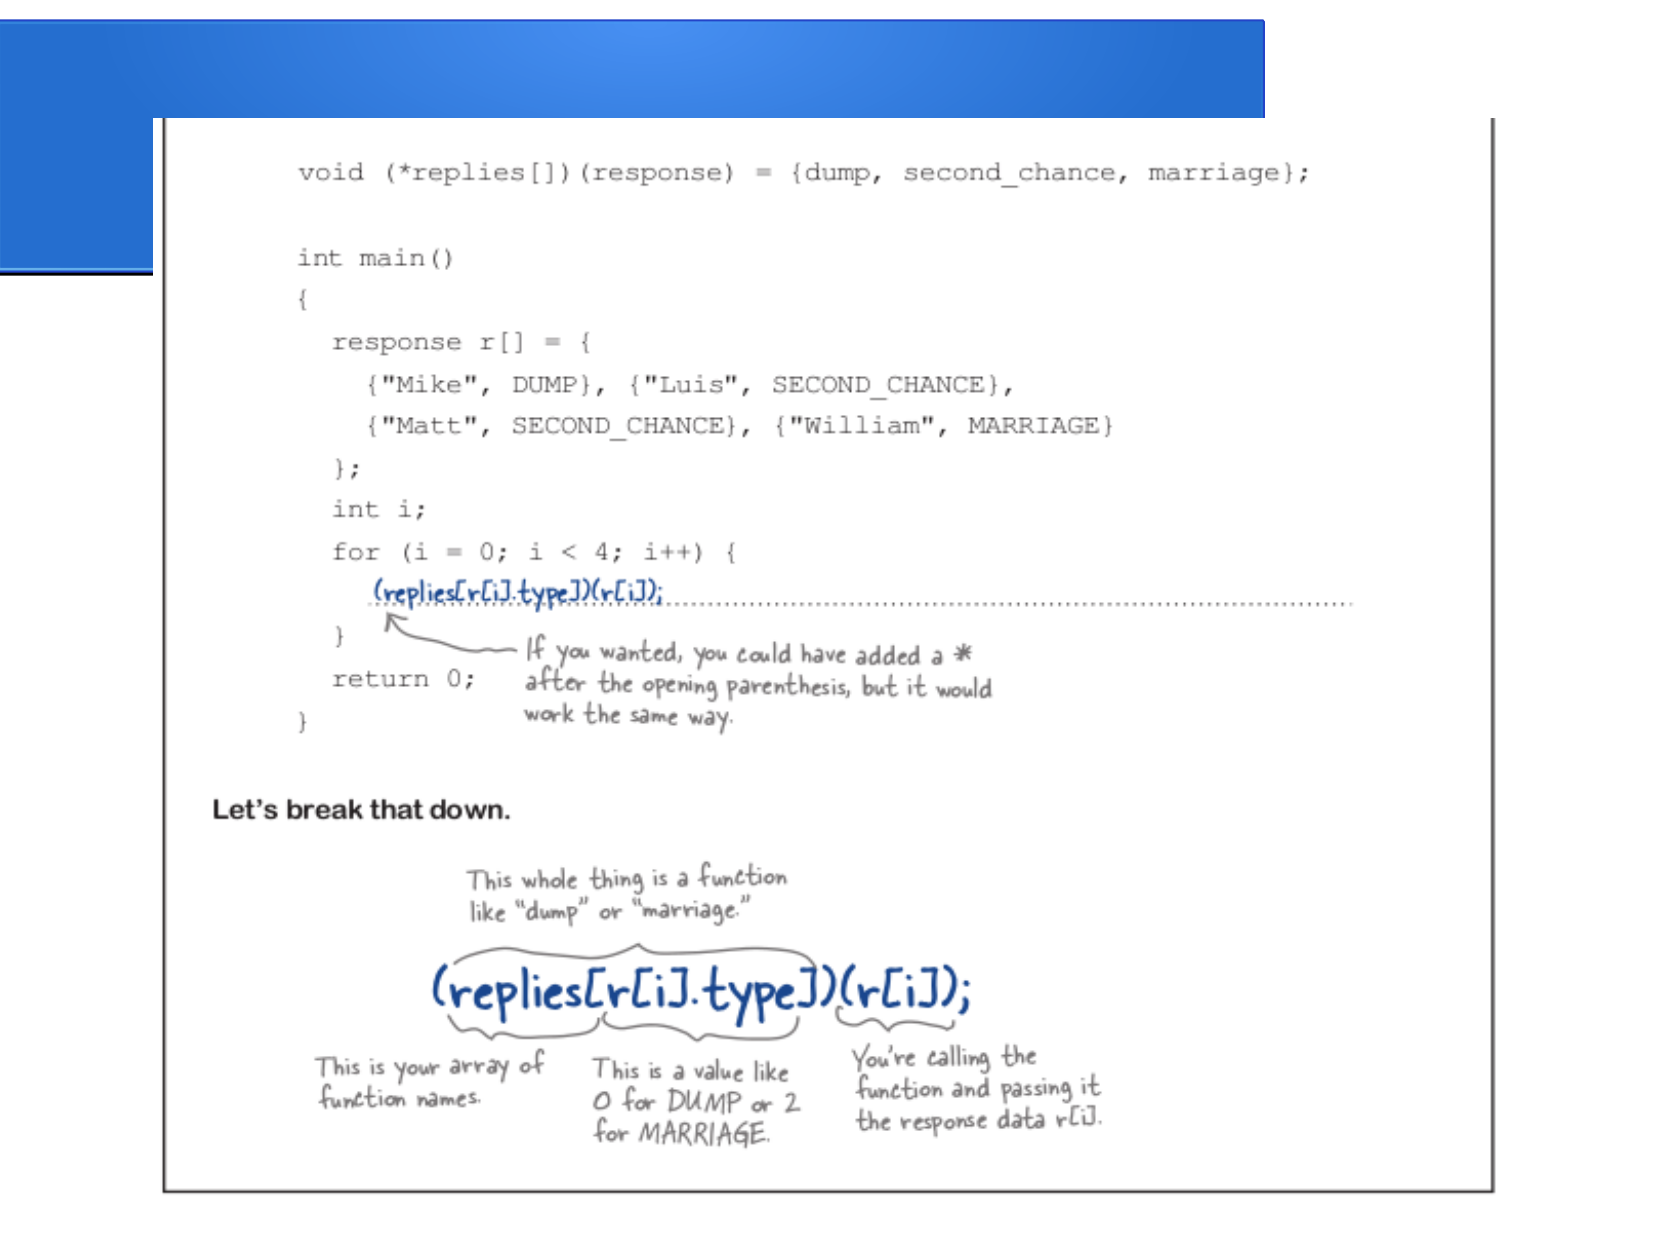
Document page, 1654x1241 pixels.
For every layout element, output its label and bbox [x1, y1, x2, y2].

picture [153, 118, 1512, 1205]
